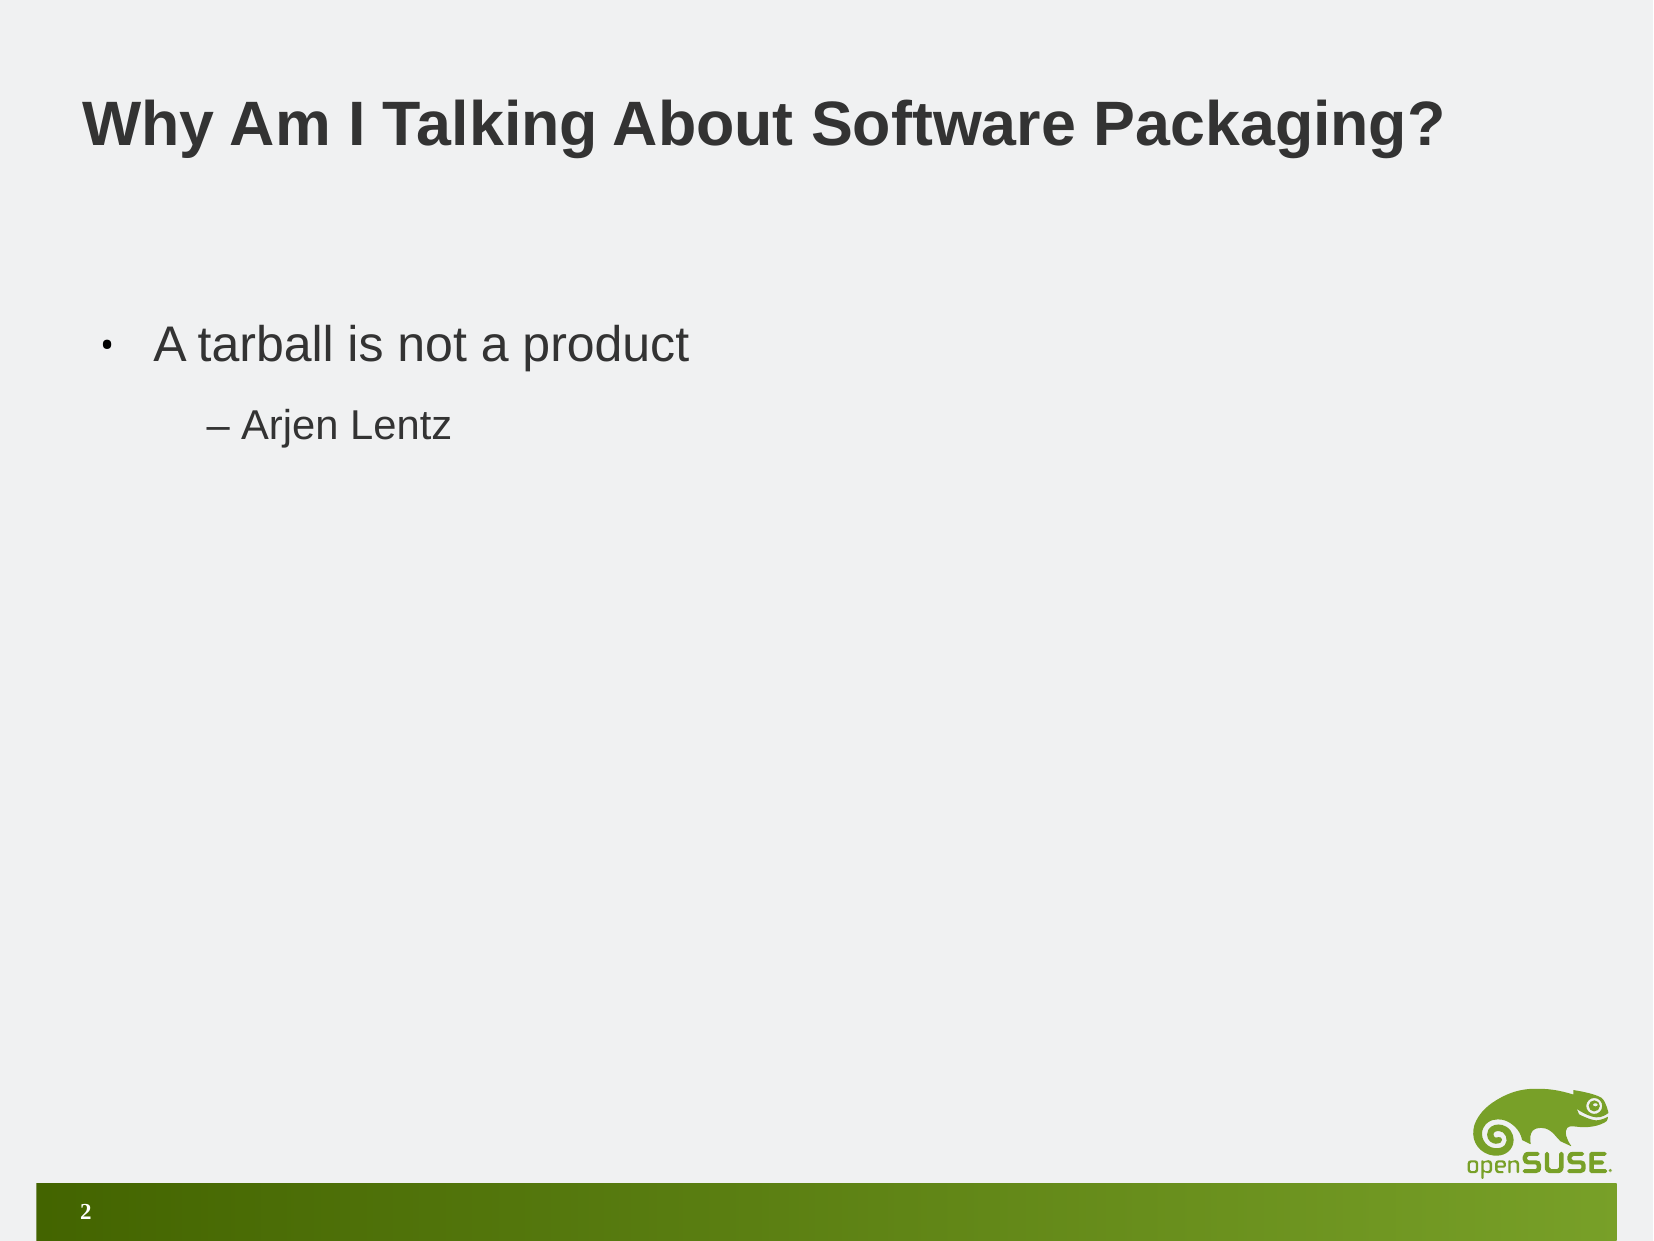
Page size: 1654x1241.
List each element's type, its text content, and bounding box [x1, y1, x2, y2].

title Why Am I Talking About Software Packaging? [82, 49, 1571, 198]
list A tarball is not a product – Arjen Lentz [82, 231, 1571, 1050]
picture [0, 0, 1653, 1241]
